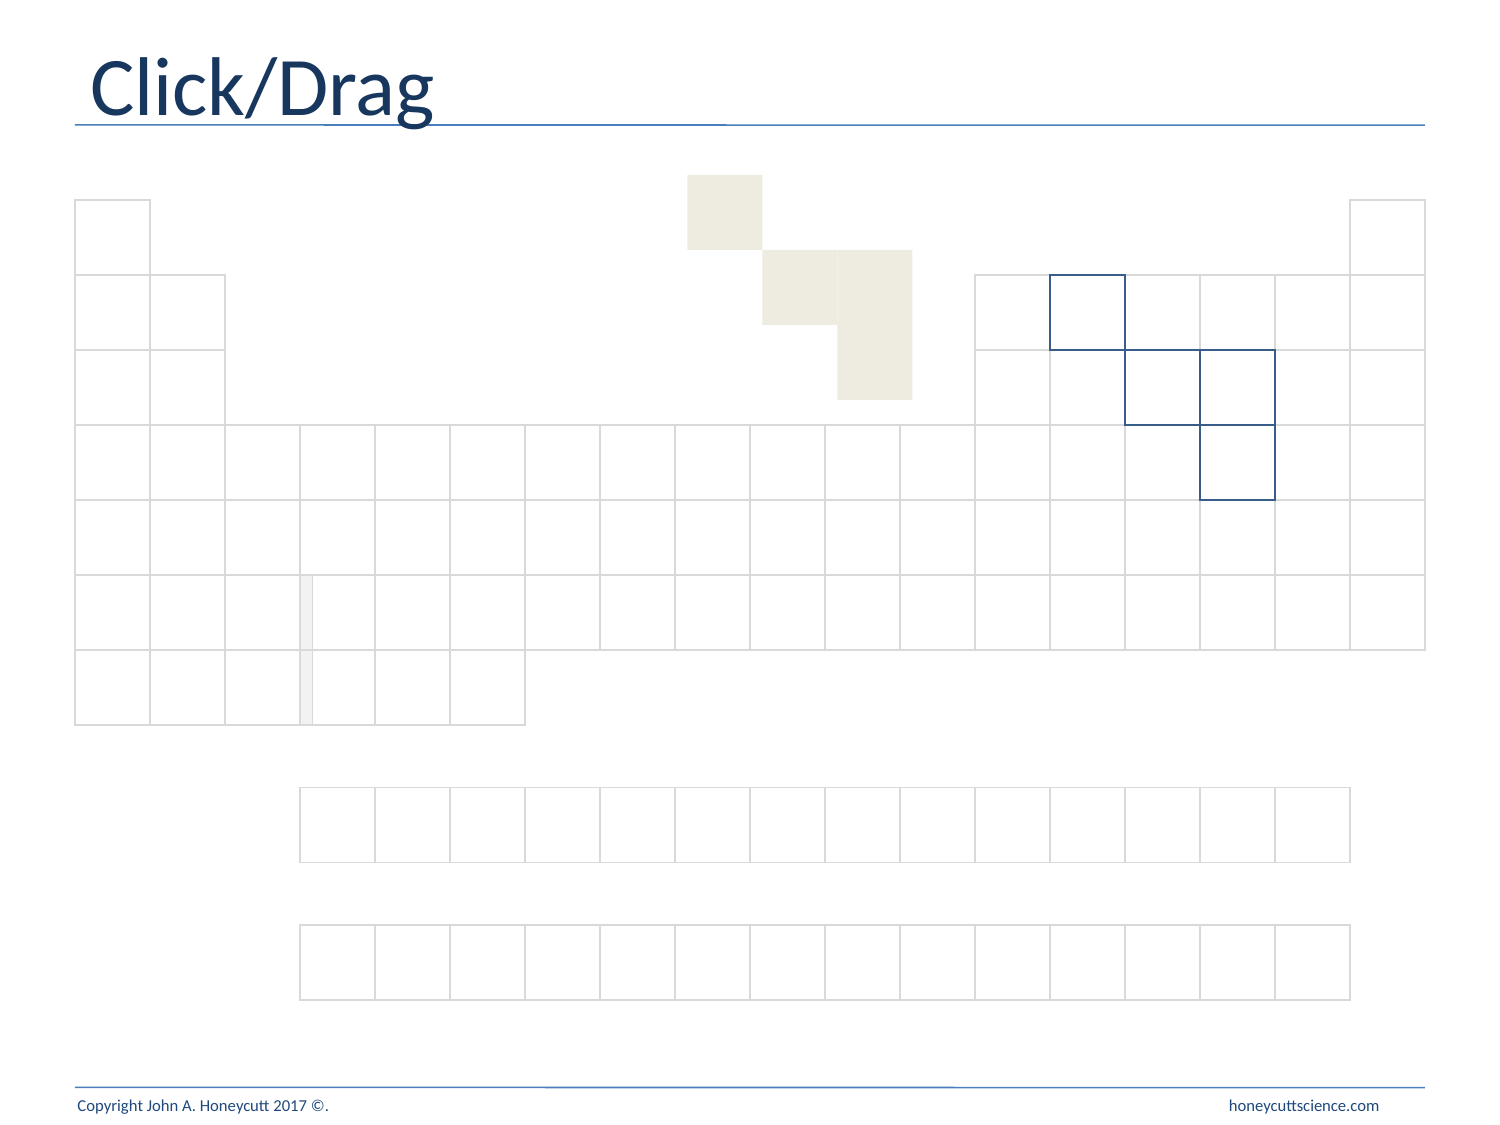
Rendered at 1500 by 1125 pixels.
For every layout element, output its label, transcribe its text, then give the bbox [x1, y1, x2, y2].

text_box [687, 174, 913, 400]
title Click/Drag [75, 45, 1425, 121]
